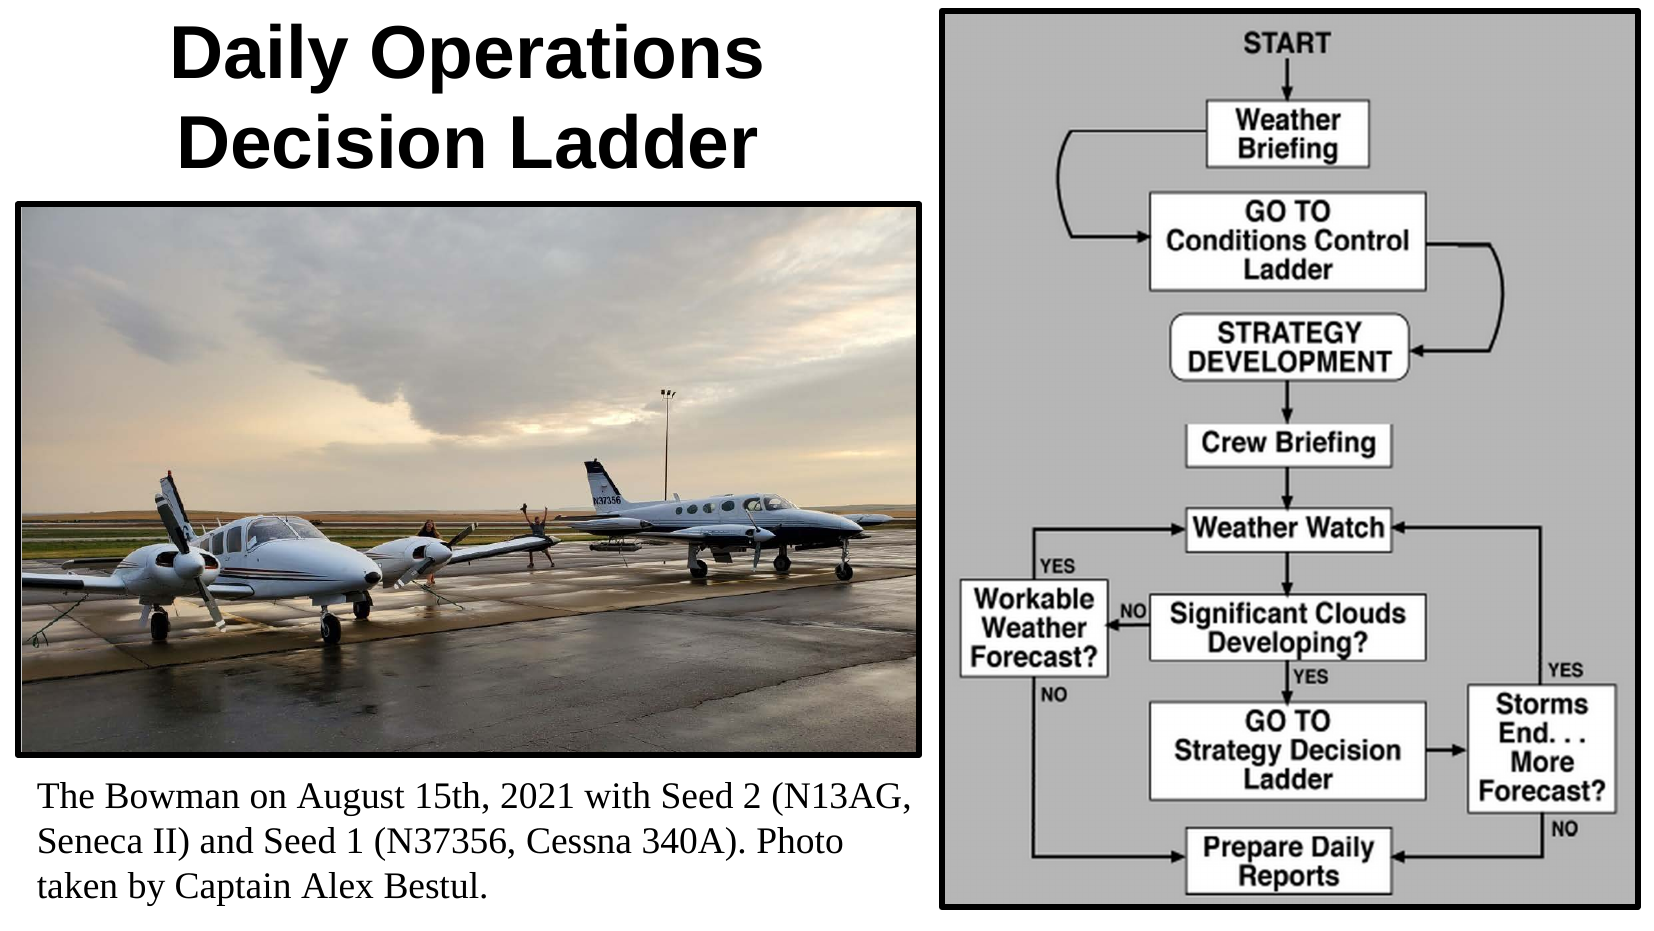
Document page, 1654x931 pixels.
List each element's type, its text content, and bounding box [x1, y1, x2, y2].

text_box The Bowman on August 15th, 2021 with Seed 2 (N13AG, Seneca II) and Seed 1 (N37356, Cessna 340A). Photo taken by Captain Alex Bestul. [31, 769, 918, 902]
picture [944, 13, 1635, 905]
picture [20, 207, 917, 752]
title Daily Operations Decision Ladder [17, 0, 918, 188]
